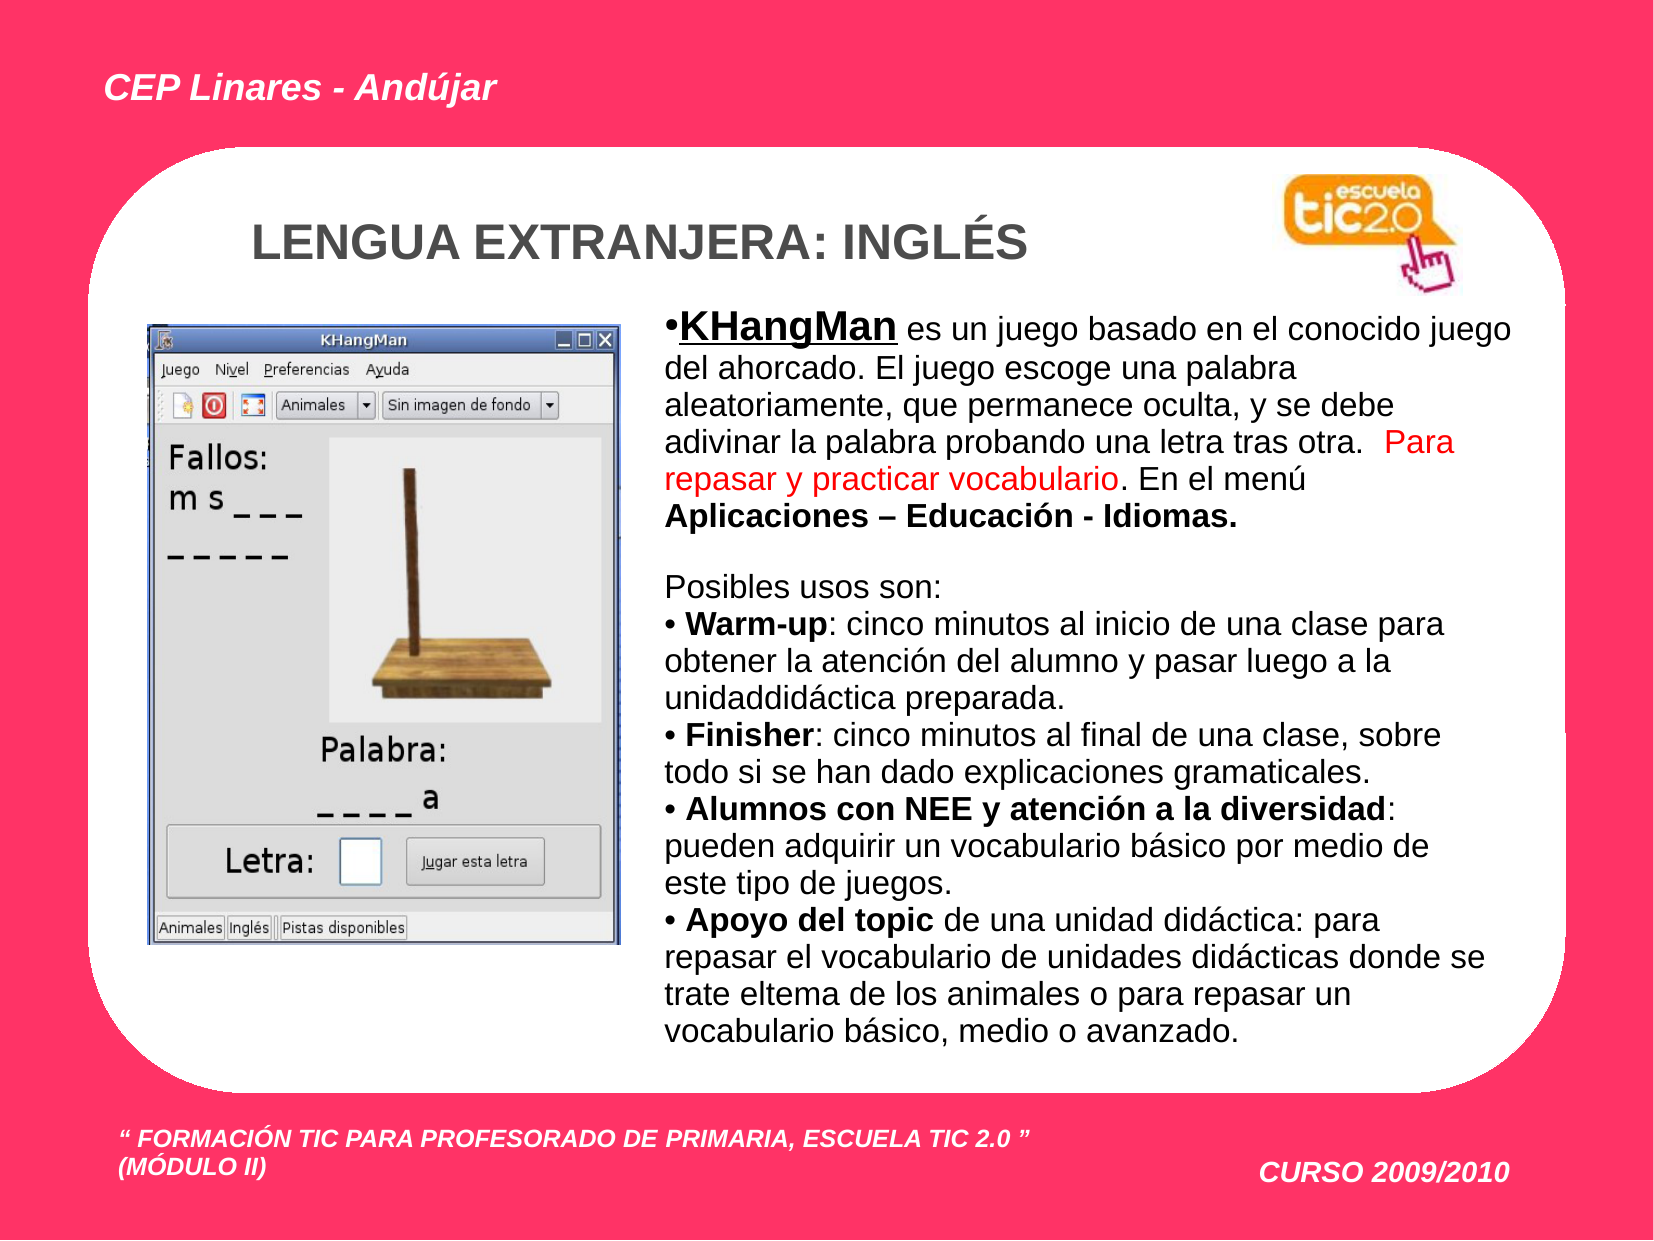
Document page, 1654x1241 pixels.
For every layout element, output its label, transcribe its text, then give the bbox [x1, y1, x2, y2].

picture [147, 324, 621, 945]
text_box Posibles usos son: • Warm-up: cinco minutos al inicio de una clase para obtener la atención del alumno y pasar luego a la unidaddidáctica preparada. • Finisher: cinco minutos al final de una clase, sobre todo si se han dado explicaciones gramaticales. • Alumnos con NEE y atención a la diversidad: pueden adquirir un vocabulario básico por medio de este tipo de juegos. • Apoyo del topic de una unidad didáctica: para repasar el vocabulario de unidades didácticas donde se trate eltema de los animales o para repasar un vocabulario básico, medio o avanzado. [649, 561, 1506, 1065]
picture [1272, 174, 1463, 295]
text_box KHangMan es un juego basado en el conocido juego del ahorcado. El juego escoge una palabra aleatoriamente, que permanece oculta, y se debe adivinar la palabra probando una letra tras otra. Para repasar y practicar vocabulario. En el menú Aplicaciones – Educación - Idiomas. [649, 295, 1536, 546]
text_box LENGUA EXTRANJERA: INGLÉS [236, 206, 1152, 279]
